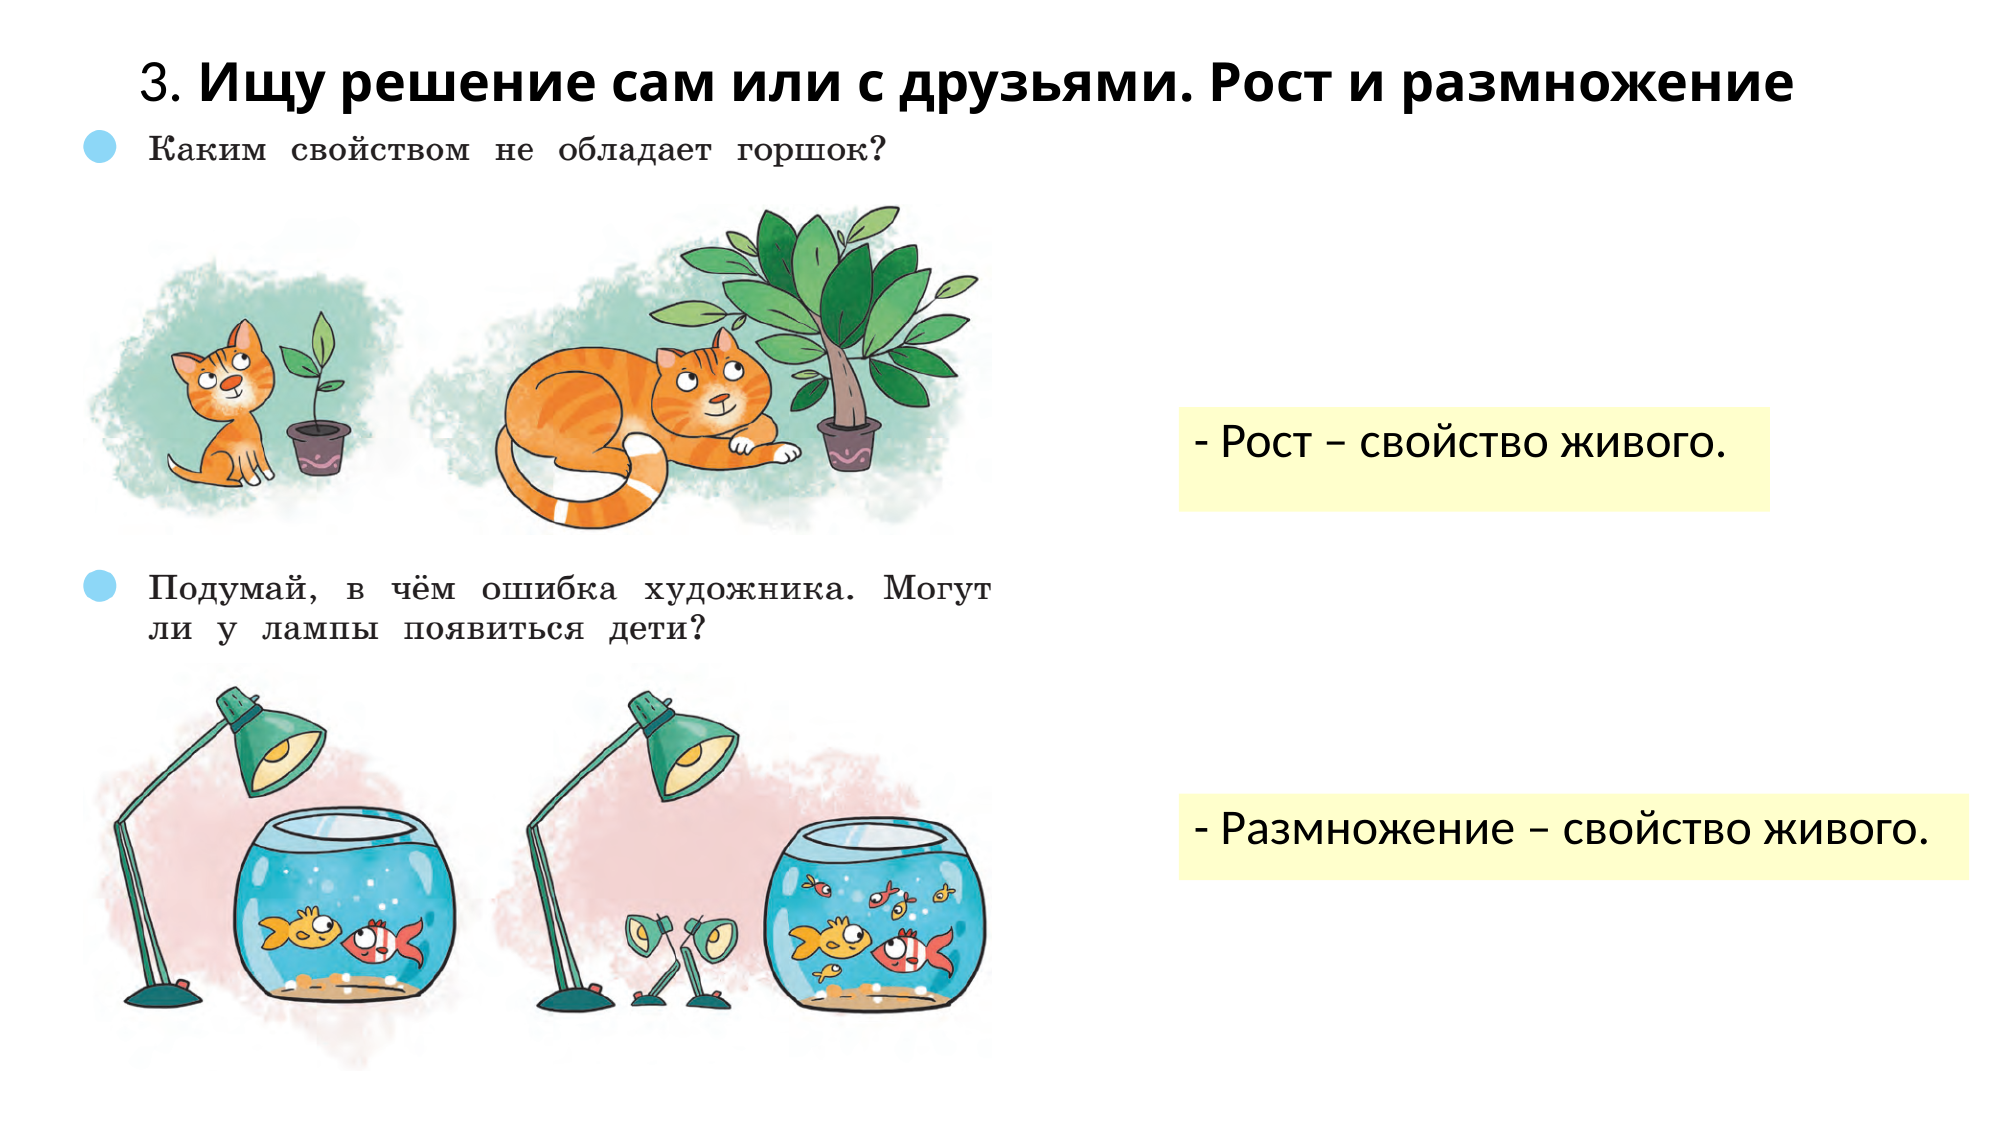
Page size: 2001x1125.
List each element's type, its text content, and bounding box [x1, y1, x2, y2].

list - Рост – свойство живого. [1178, 407, 1770, 512]
title 3. Ищу решение сам или с друзьями. Рост и размножение [123, 38, 1849, 125]
text_box - Размножение – свойство живого. [1178, 793, 1970, 881]
picture [71, 124, 1039, 1071]
